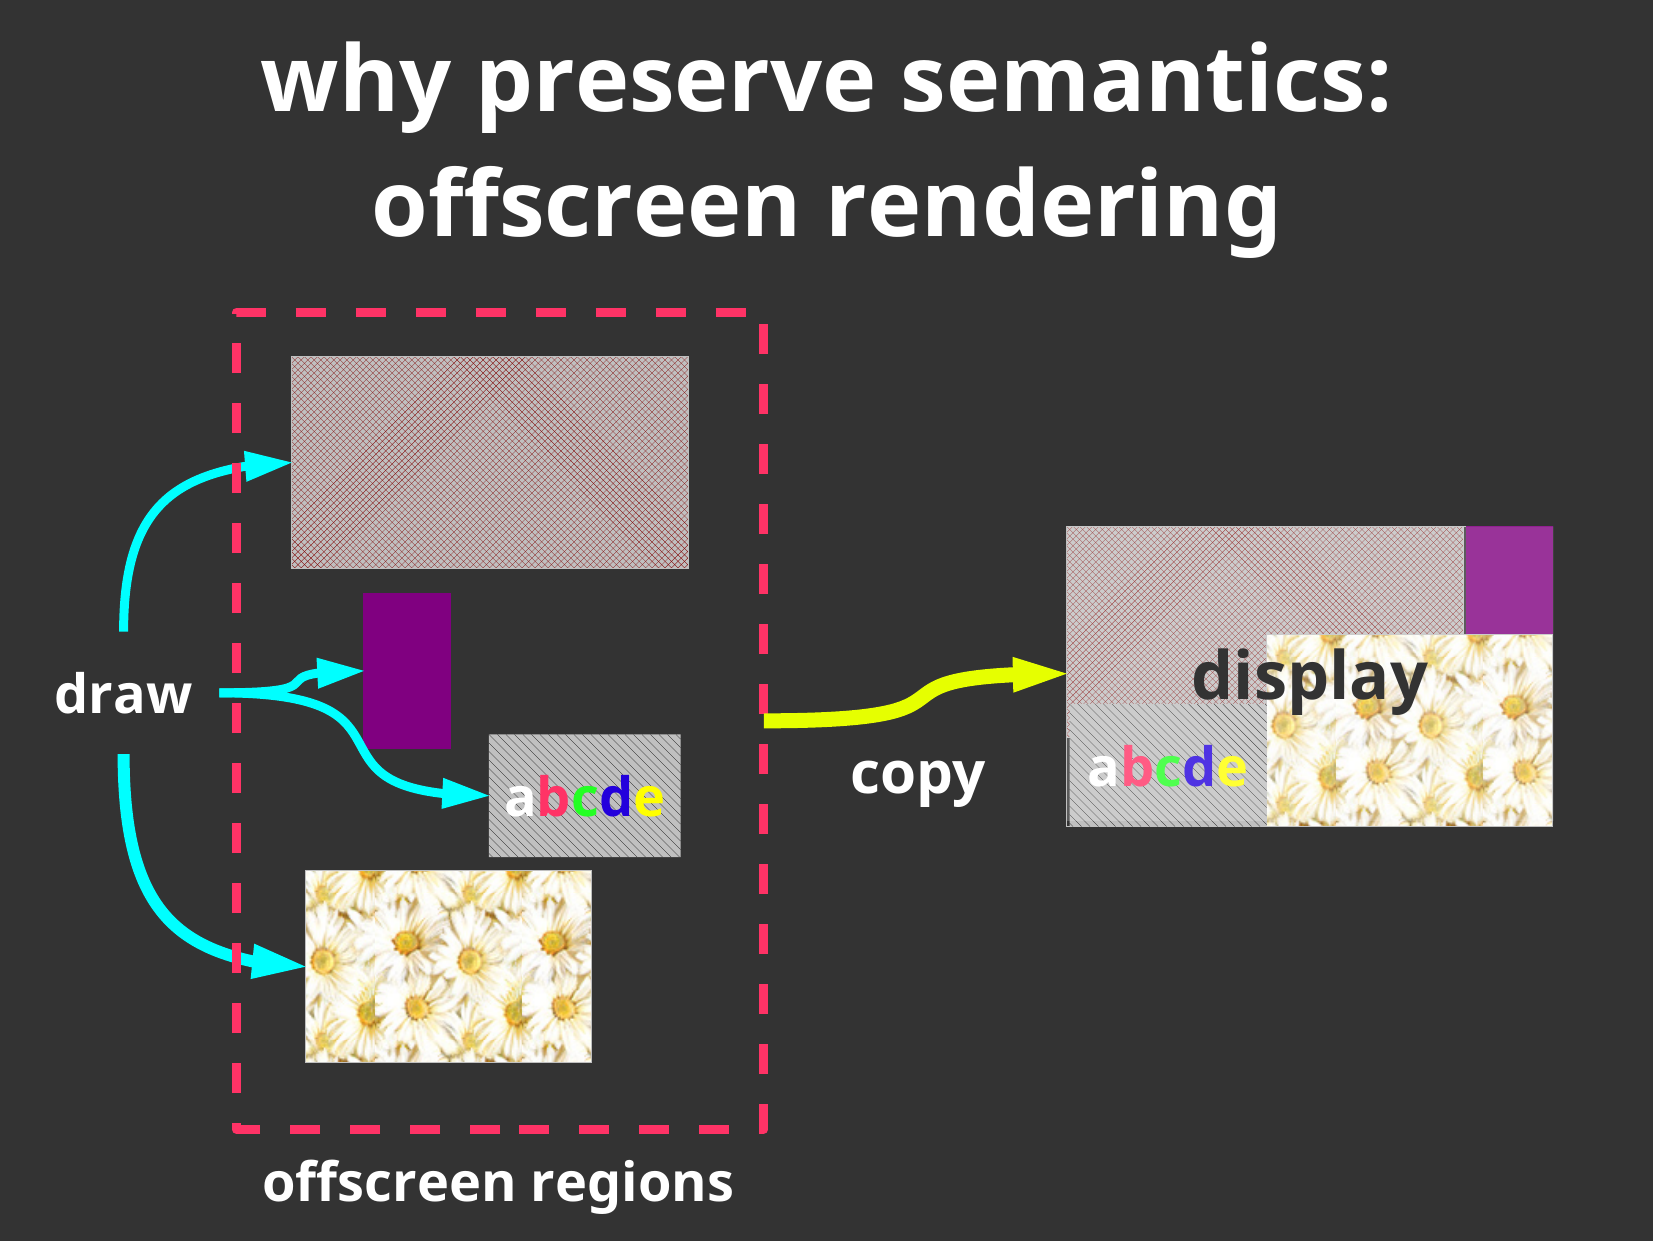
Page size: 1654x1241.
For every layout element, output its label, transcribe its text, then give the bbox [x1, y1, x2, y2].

title abcde [488, 734, 681, 858]
text_box [1267, 821, 1553, 827]
title draw [27, 631, 220, 755]
title offscreen regions [197, 1119, 801, 1241]
title display [1067, 526, 1554, 821]
title copy [822, 709, 1015, 833]
title why preserve semantics: offscreen rendering [121, 27, 1533, 251]
text_box [363, 593, 451, 749]
text_box [305, 870, 592, 1063]
text_box [291, 356, 689, 569]
title abcde [1069, 821, 1267, 827]
